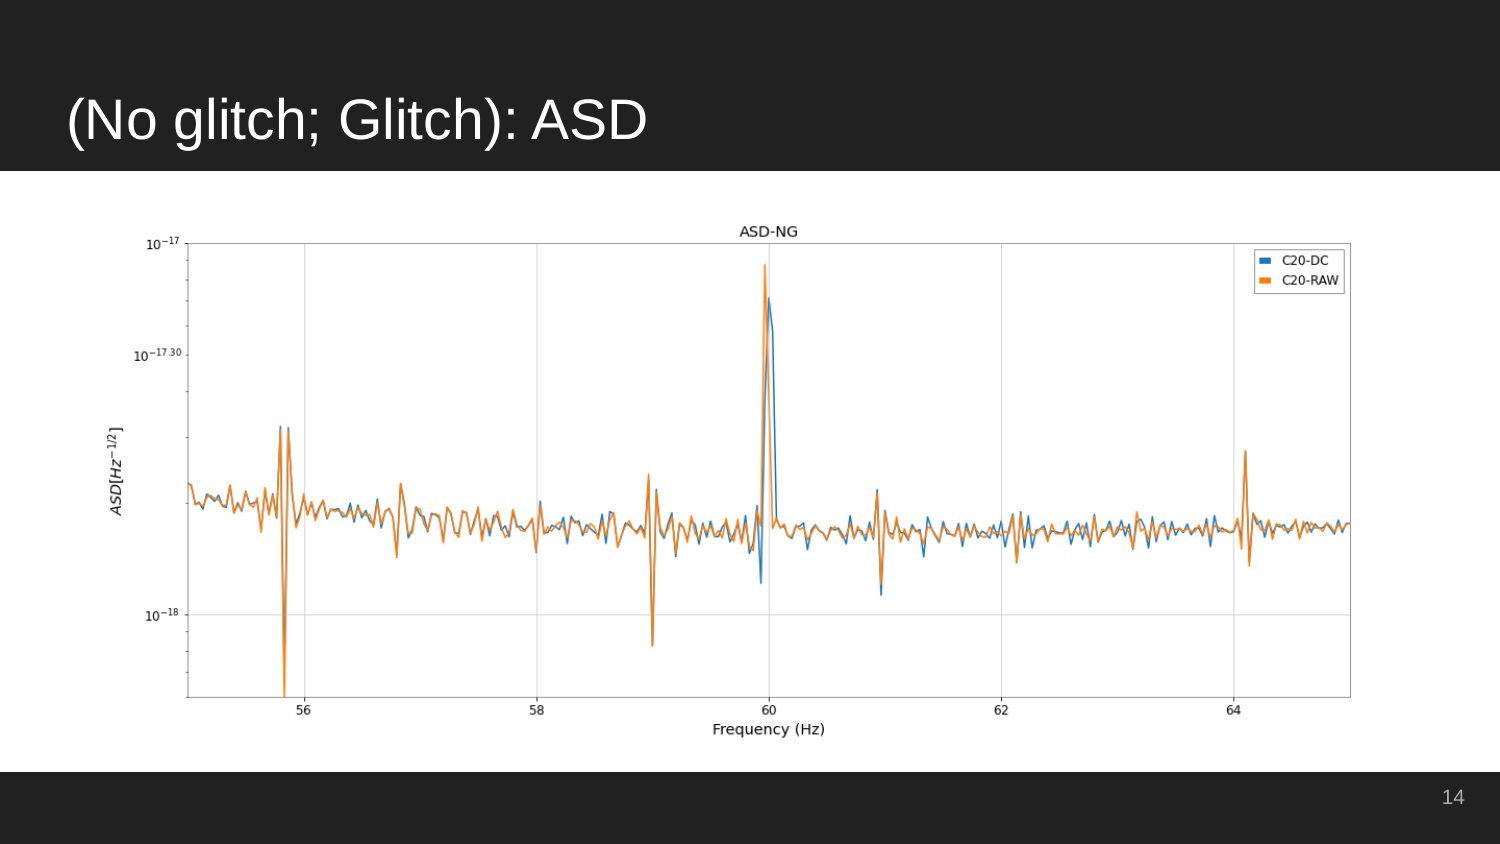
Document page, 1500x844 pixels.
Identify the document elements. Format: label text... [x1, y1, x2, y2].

slide_number <number> [1389, 772, 1480, 830]
title (No glitch; Glitch): ASD [51, 72, 1449, 167]
picture [0, 171, 1500, 772]
